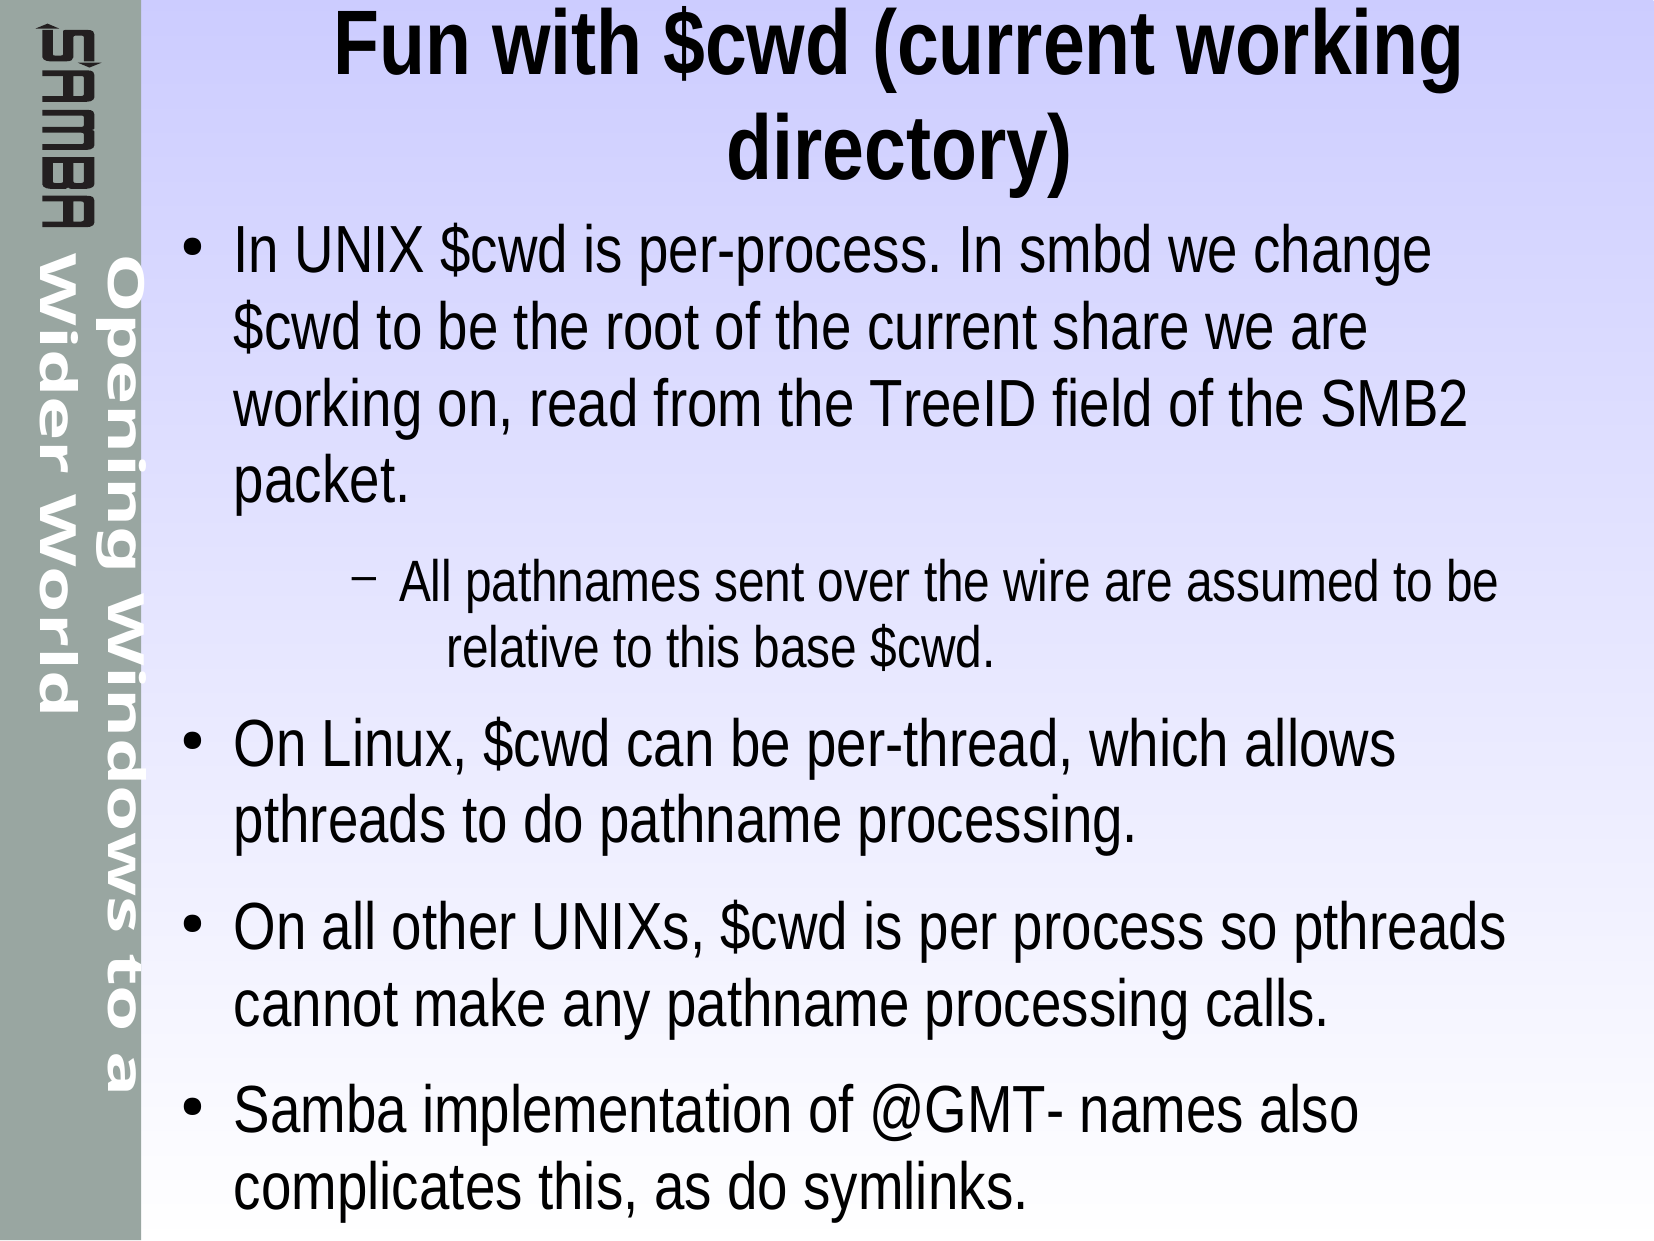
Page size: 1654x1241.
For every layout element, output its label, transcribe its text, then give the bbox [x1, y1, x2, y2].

list In UNIX $cwd is per-process. In smbd we change $cwd to be the root of the current share we are working on, read from the TreeID field of the SMB2 packet. All pathnames sent over the wire are assumed to be relative to this base $cwd. On Linux, $cwd can be per-thread, which allows pthreads to do pathname processing. On all other UNIXs, $cwd is per process so pthreads cannot make any pathname processing calls. Samba implementation of @GMT- names also complicates this, as do symlinks. [162, 210, 1576, 1224]
title Fun with $cwd (current working directory) [150, 0, 1651, 199]
